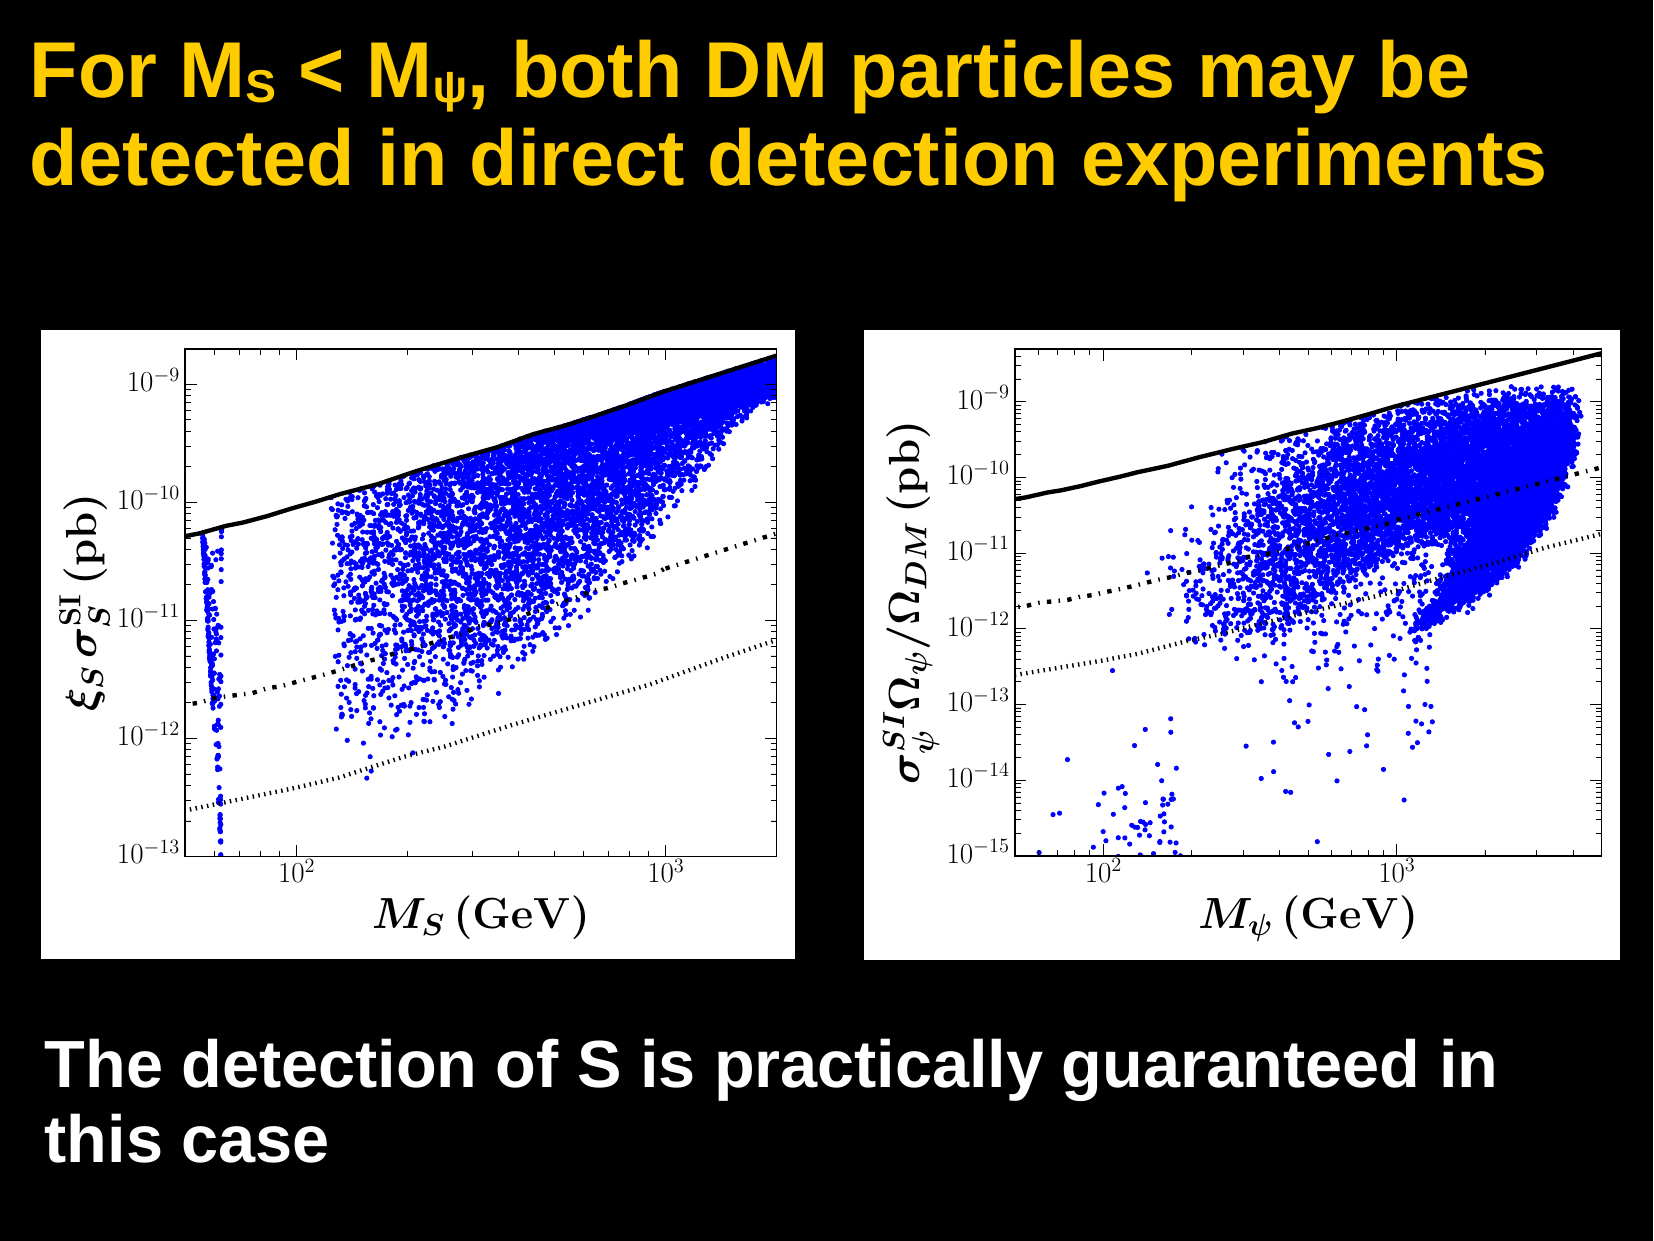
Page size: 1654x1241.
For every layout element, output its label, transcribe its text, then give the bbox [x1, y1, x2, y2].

picture [40, 330, 796, 959]
picture [864, 330, 1621, 961]
text_box The detection of S is practically guaranteed in this case [30, 1020, 1606, 1185]
text_box For MS < Mψ, both DM particles may be detected in direct detection experiments [15, 18, 1653, 237]
